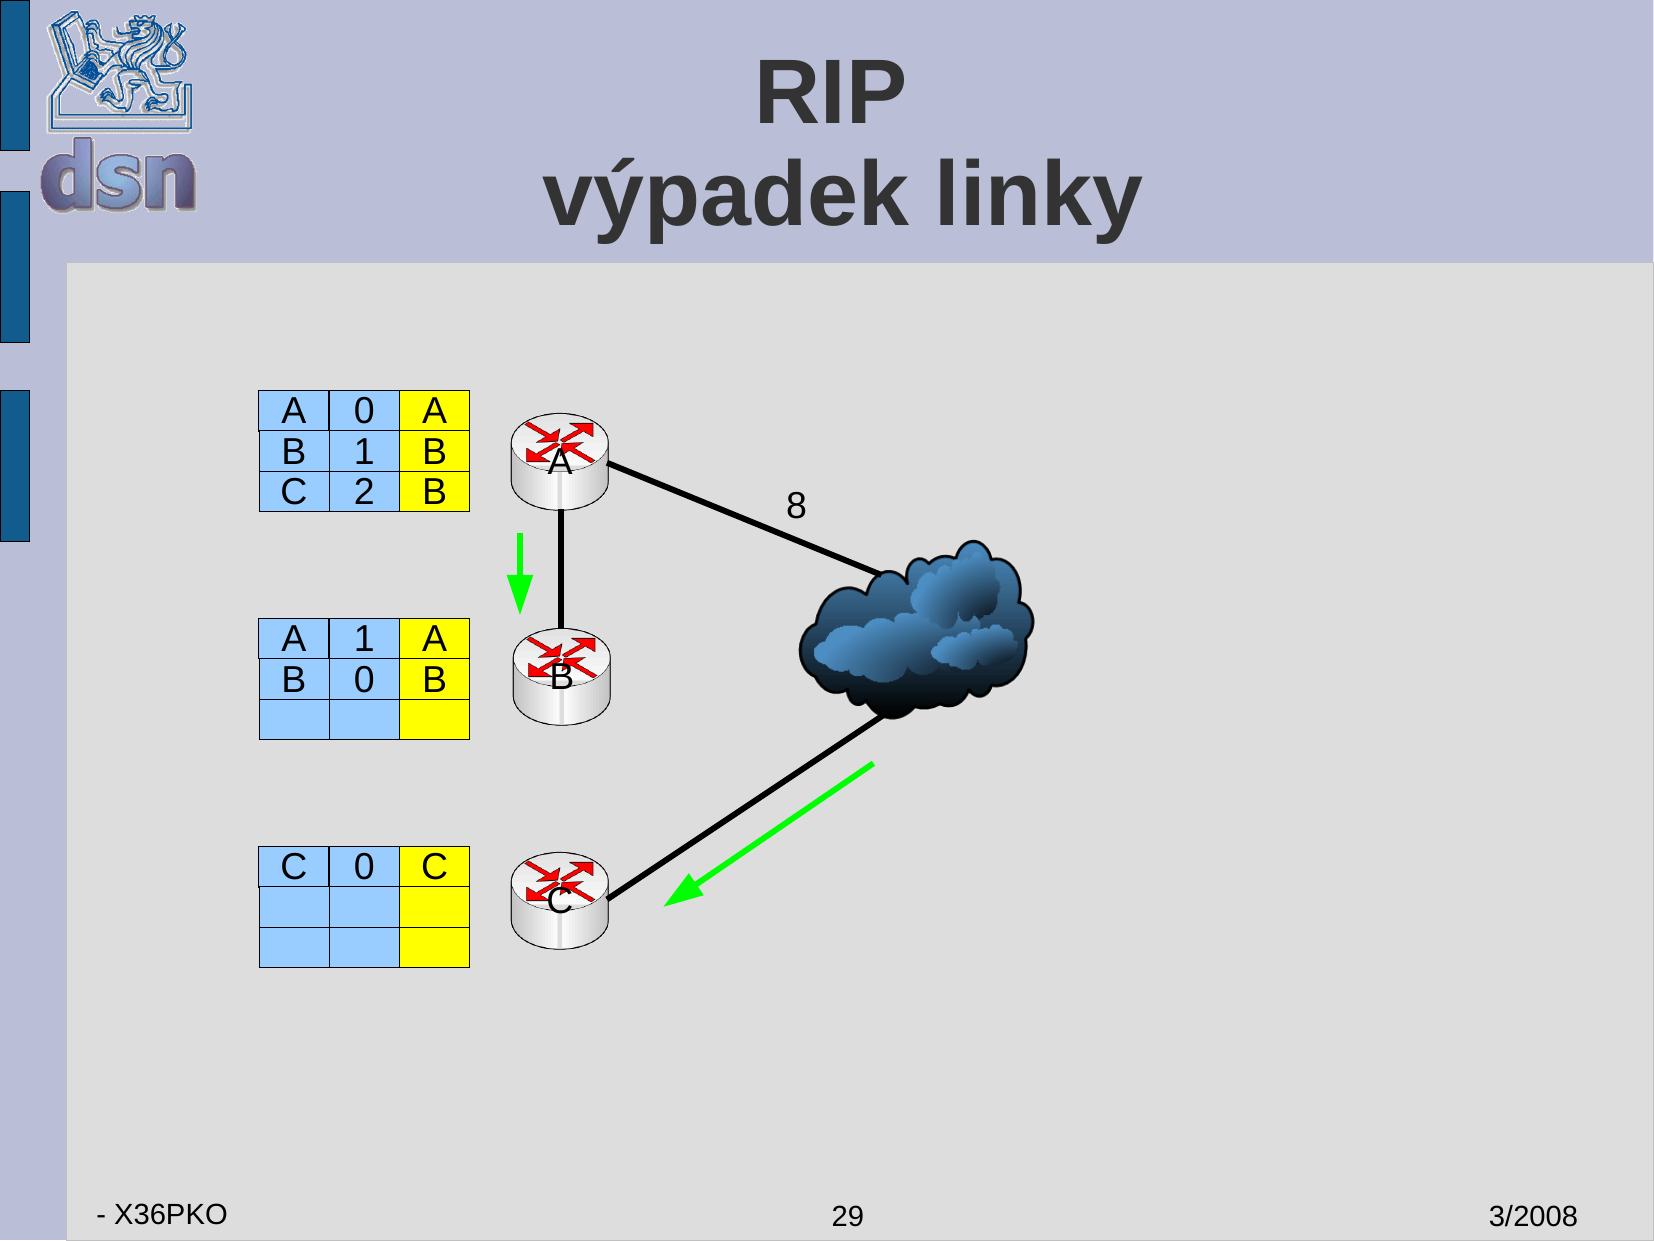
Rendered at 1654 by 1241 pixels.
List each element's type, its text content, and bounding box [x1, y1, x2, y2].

text_box B [399, 430, 470, 471]
text_box 0 [329, 390, 399, 430]
text_box B [399, 471, 470, 512]
text_box B [259, 658, 329, 699]
picture [510, 851, 609, 950]
text_box B [399, 658, 470, 699]
text_box A [258, 618, 329, 659]
text_box [259, 886, 470, 968]
picture [510, 412, 609, 511]
picture [10, 10, 223, 230]
text_box 2 [329, 471, 399, 512]
text_box 0 [329, 846, 399, 886]
picture [512, 627, 611, 726]
text_box 1 [329, 618, 399, 658]
text_box C [399, 846, 470, 886]
text_box 8 [771, 476, 822, 534]
text_box A [399, 390, 470, 430]
text_box C [258, 846, 329, 888]
text_box A [258, 390, 329, 432]
text_box A [399, 618, 470, 658]
text_box 1 [329, 430, 399, 471]
text_box [259, 699, 470, 740]
text_box 0 [329, 658, 399, 699]
text_box C [259, 471, 329, 512]
text_box B [259, 430, 329, 471]
picture [798, 539, 1035, 720]
title RIP výpadek linky [210, 39, 1478, 247]
